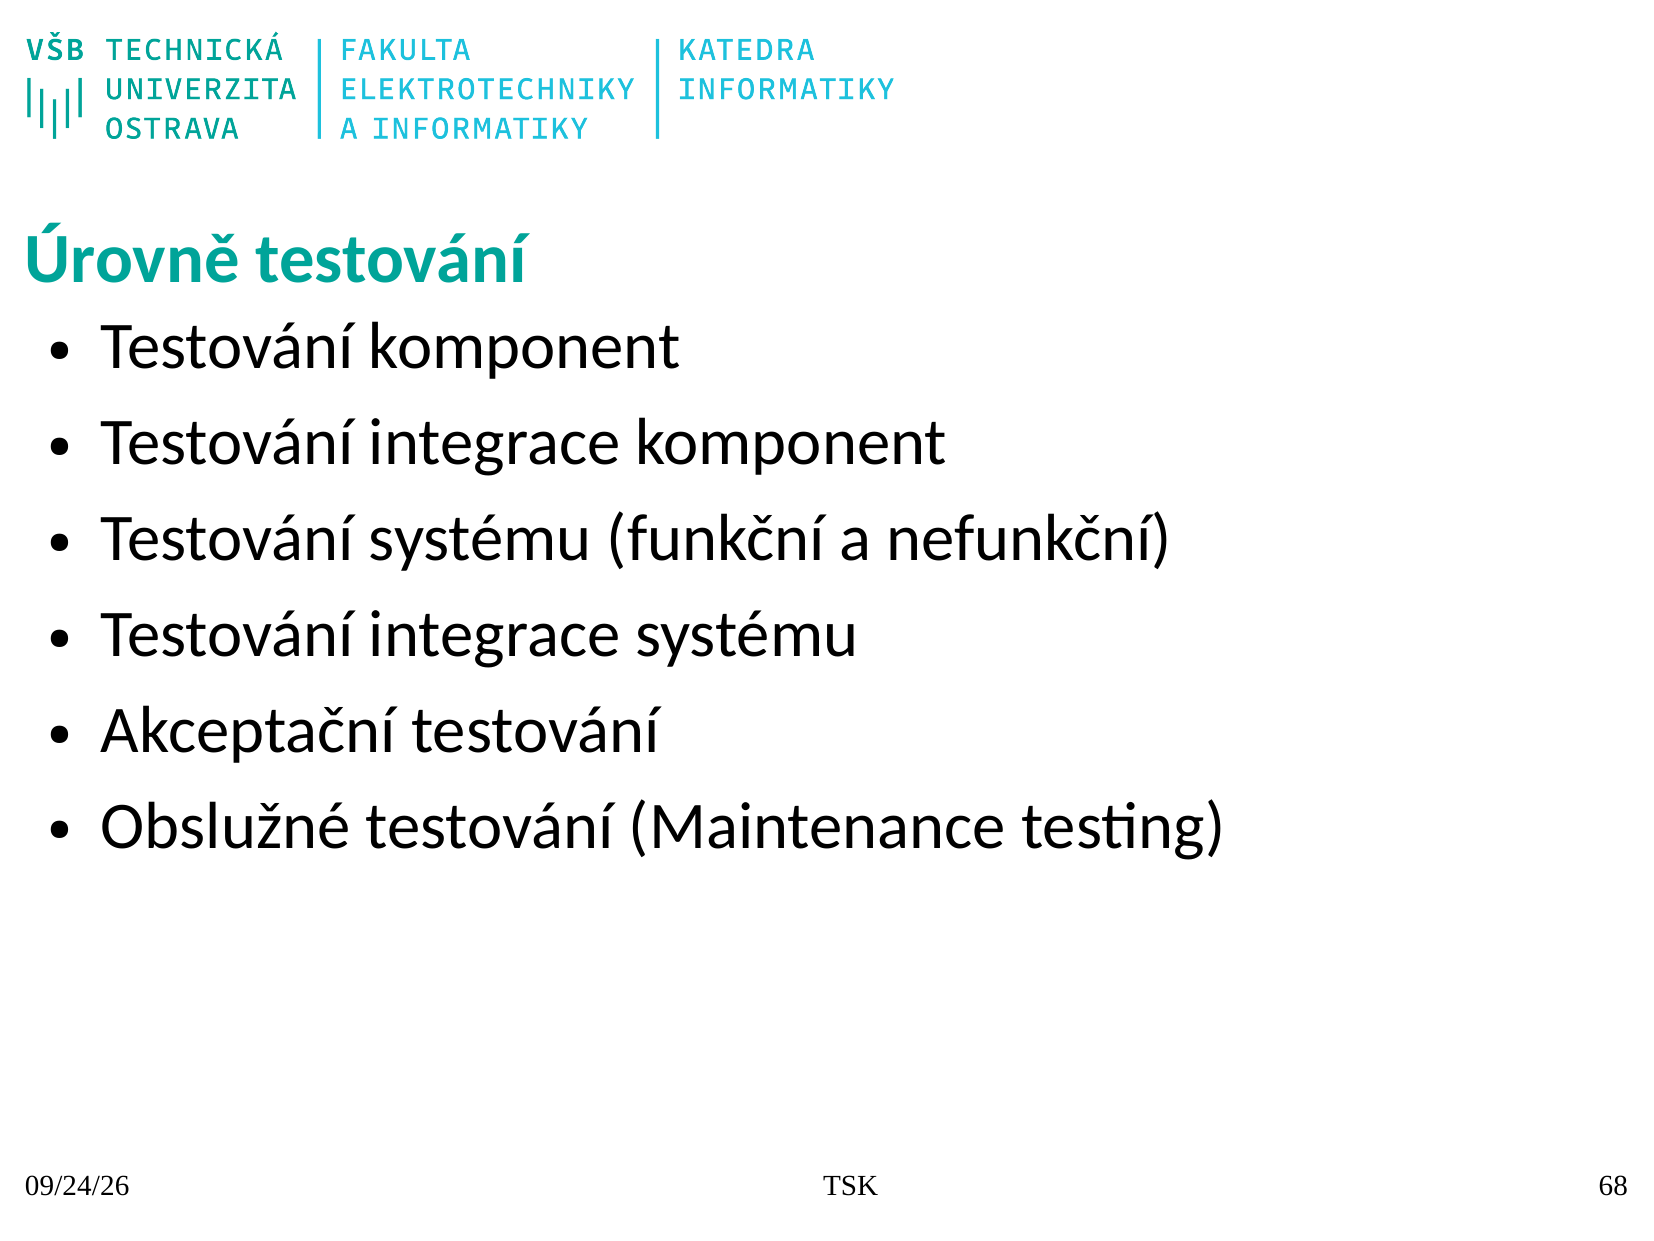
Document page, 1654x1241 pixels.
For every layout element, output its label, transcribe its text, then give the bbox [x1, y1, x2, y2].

picture [26, 31, 894, 139]
list Testování komponent Testování integrace komponent Testování systému (funkční a nefunkční) Testování integrace systému Akceptační testování Obslužné testování (Maintenance testing) [30, 318, 1629, 1146]
title Úrovně testování [24, 169, 1629, 300]
